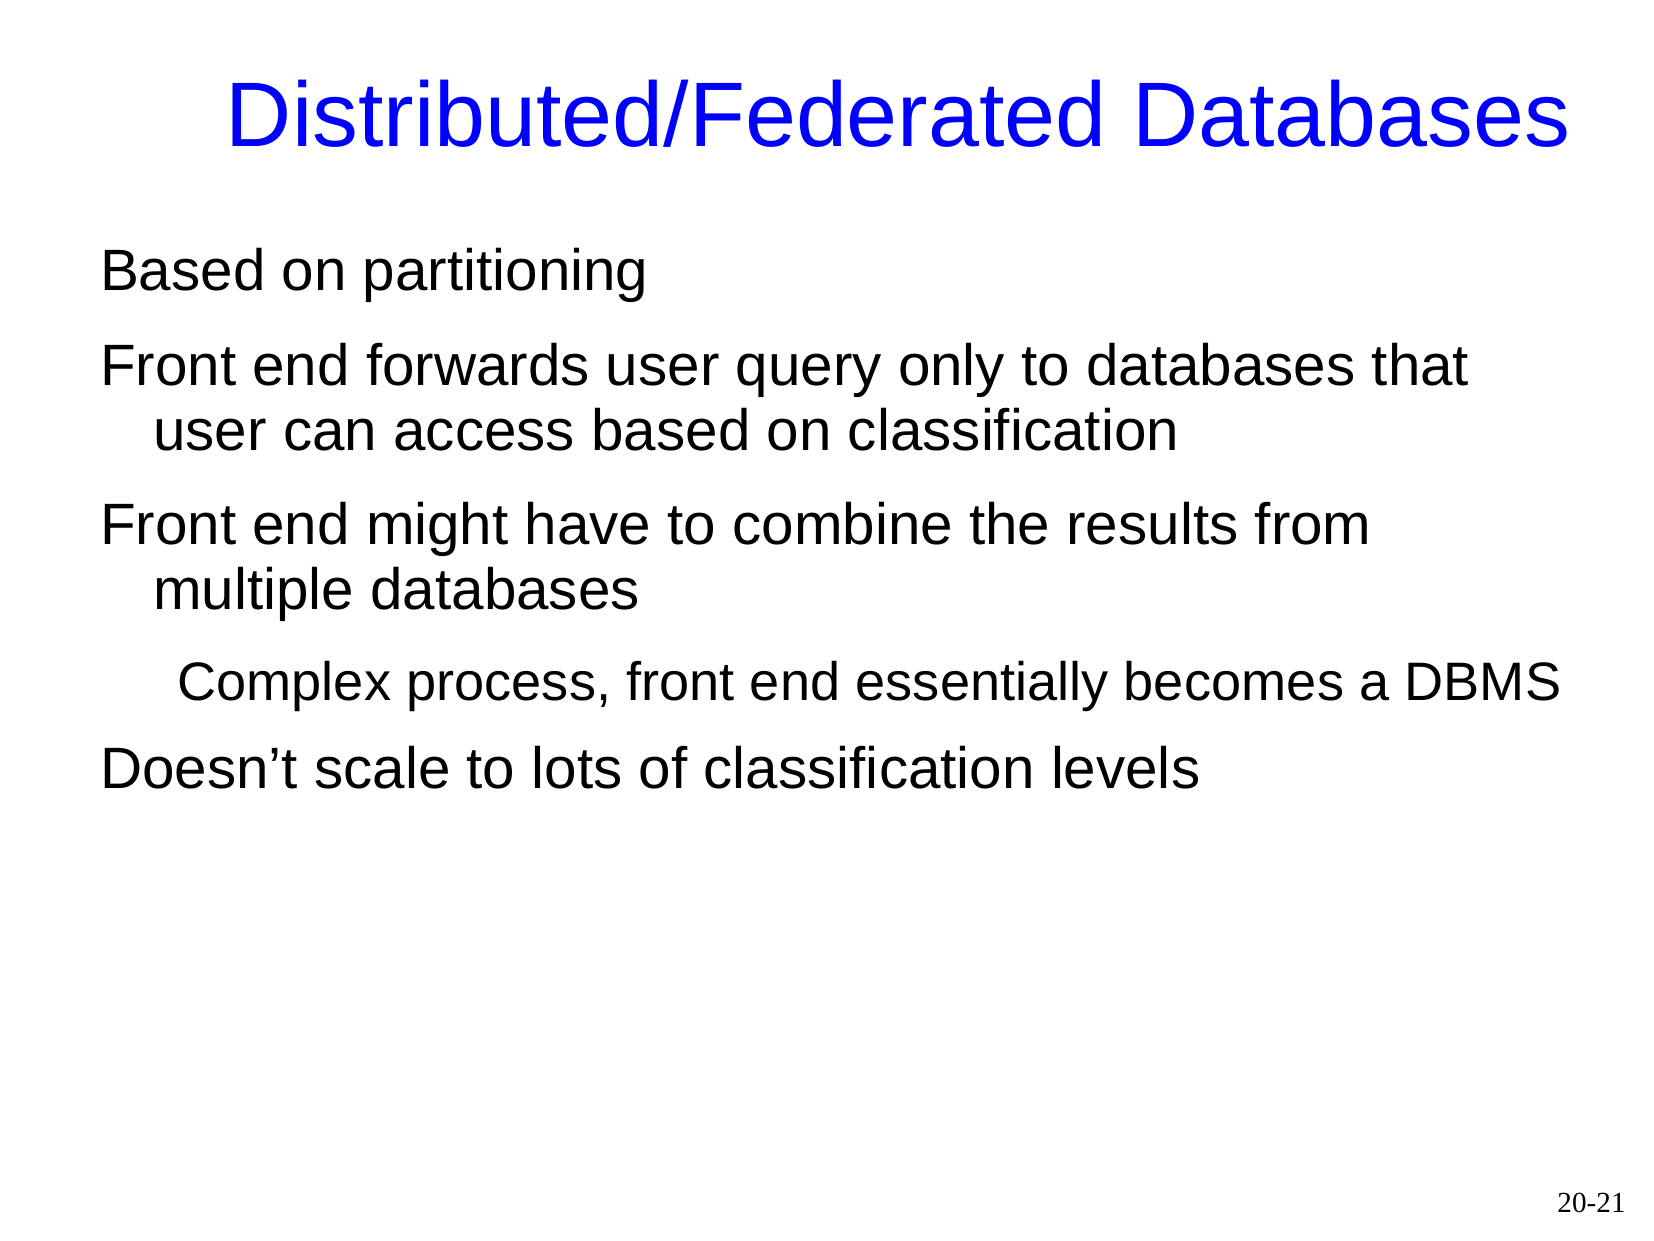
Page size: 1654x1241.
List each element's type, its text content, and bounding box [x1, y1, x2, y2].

title Distributed/Federated Databases [84, 11, 1573, 218]
list Based on partitioning Front end forwards user query only to databases that user can access based on classification Front end might have to combine the results from multiple databases Complex process, front end essentially becomes a DBMS Doesn’t scale to lots of classification levels [82, 237, 1571, 1170]
